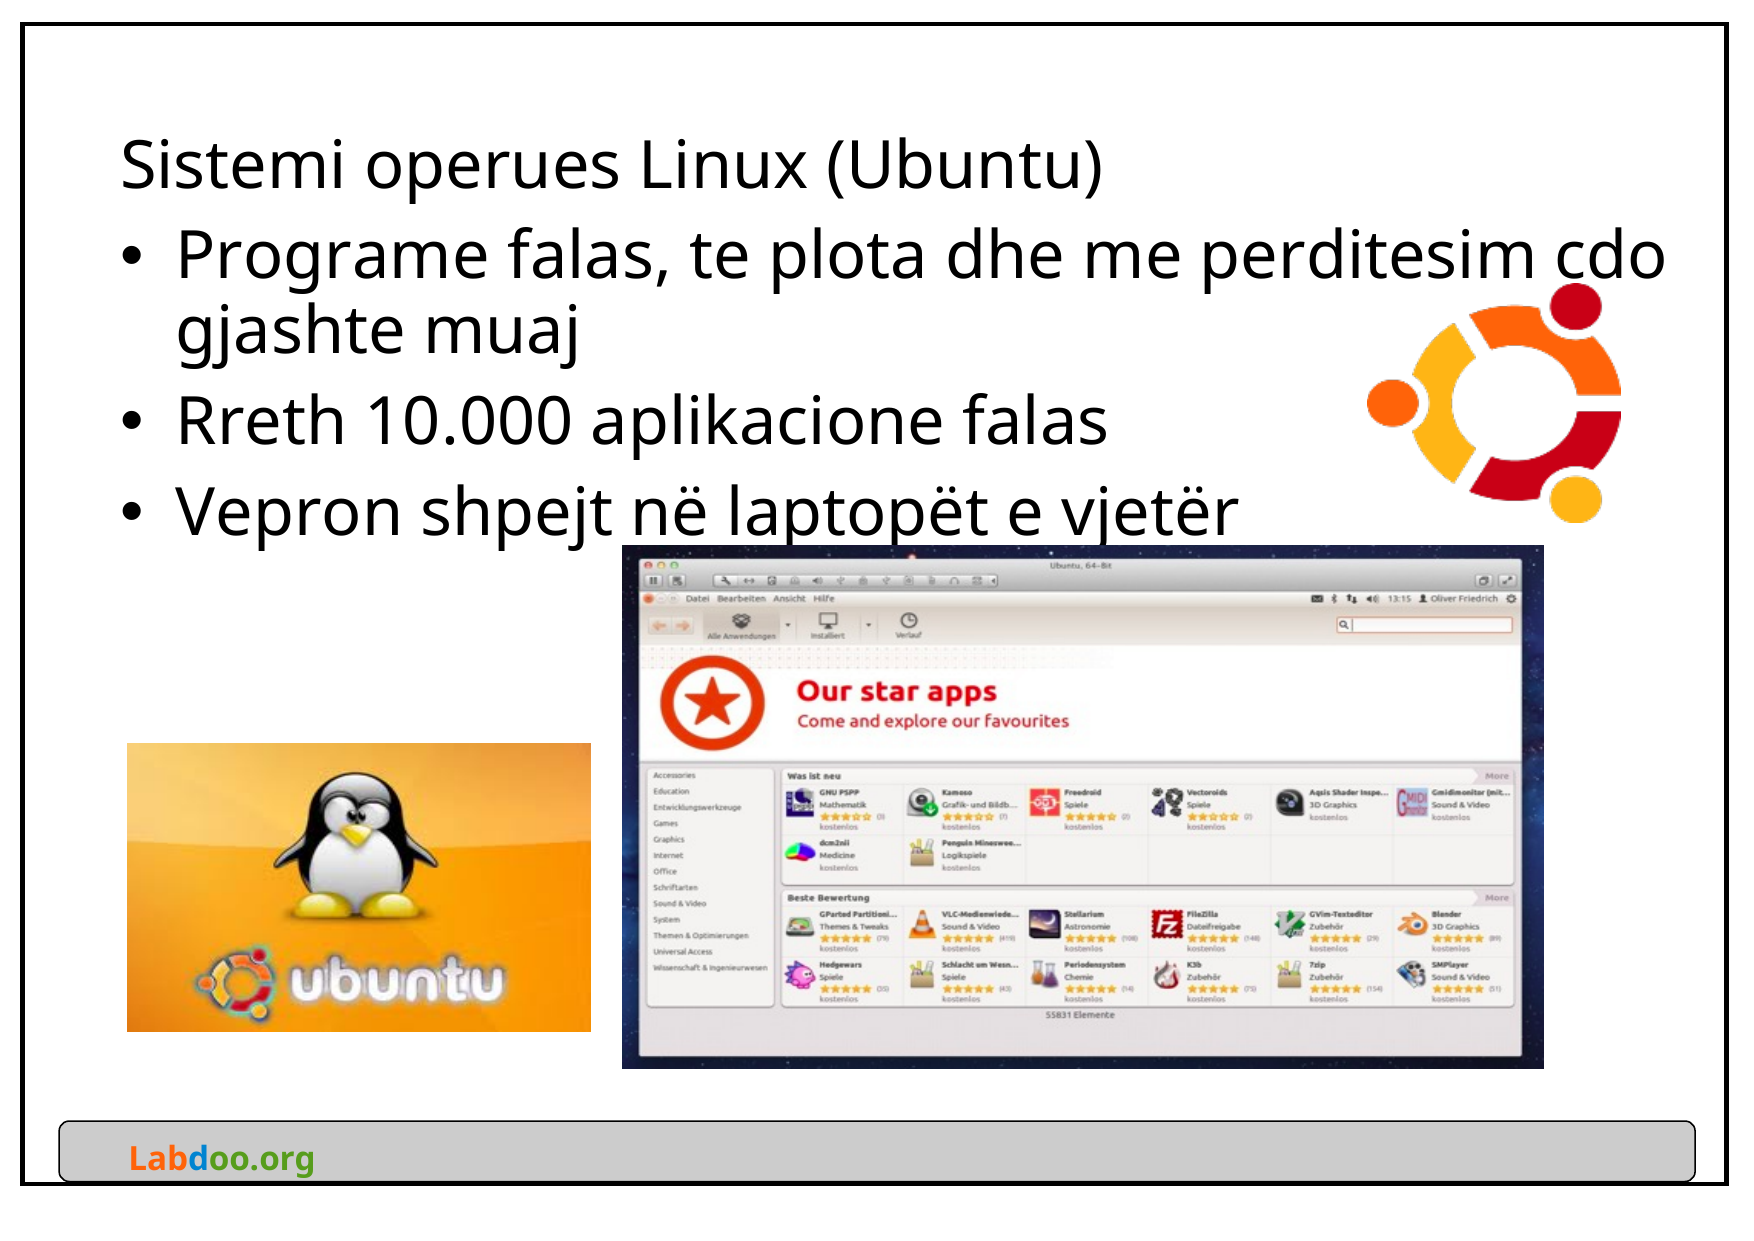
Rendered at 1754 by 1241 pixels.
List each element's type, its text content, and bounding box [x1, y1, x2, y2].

picture [622, 545, 1544, 1070]
text_box Sistemi operues Linux (Ubuntu) Programe falas, te plota dhe me perditesim cdo gjashte muaj Rreth 10.000 aplikacione falas Vepron shpejt në laptopët e vjetër [119, 123, 1736, 502]
picture [1367, 283, 1621, 523]
picture [127, 743, 591, 1032]
text_box Labdoo.org [113, 1115, 1191, 1194]
